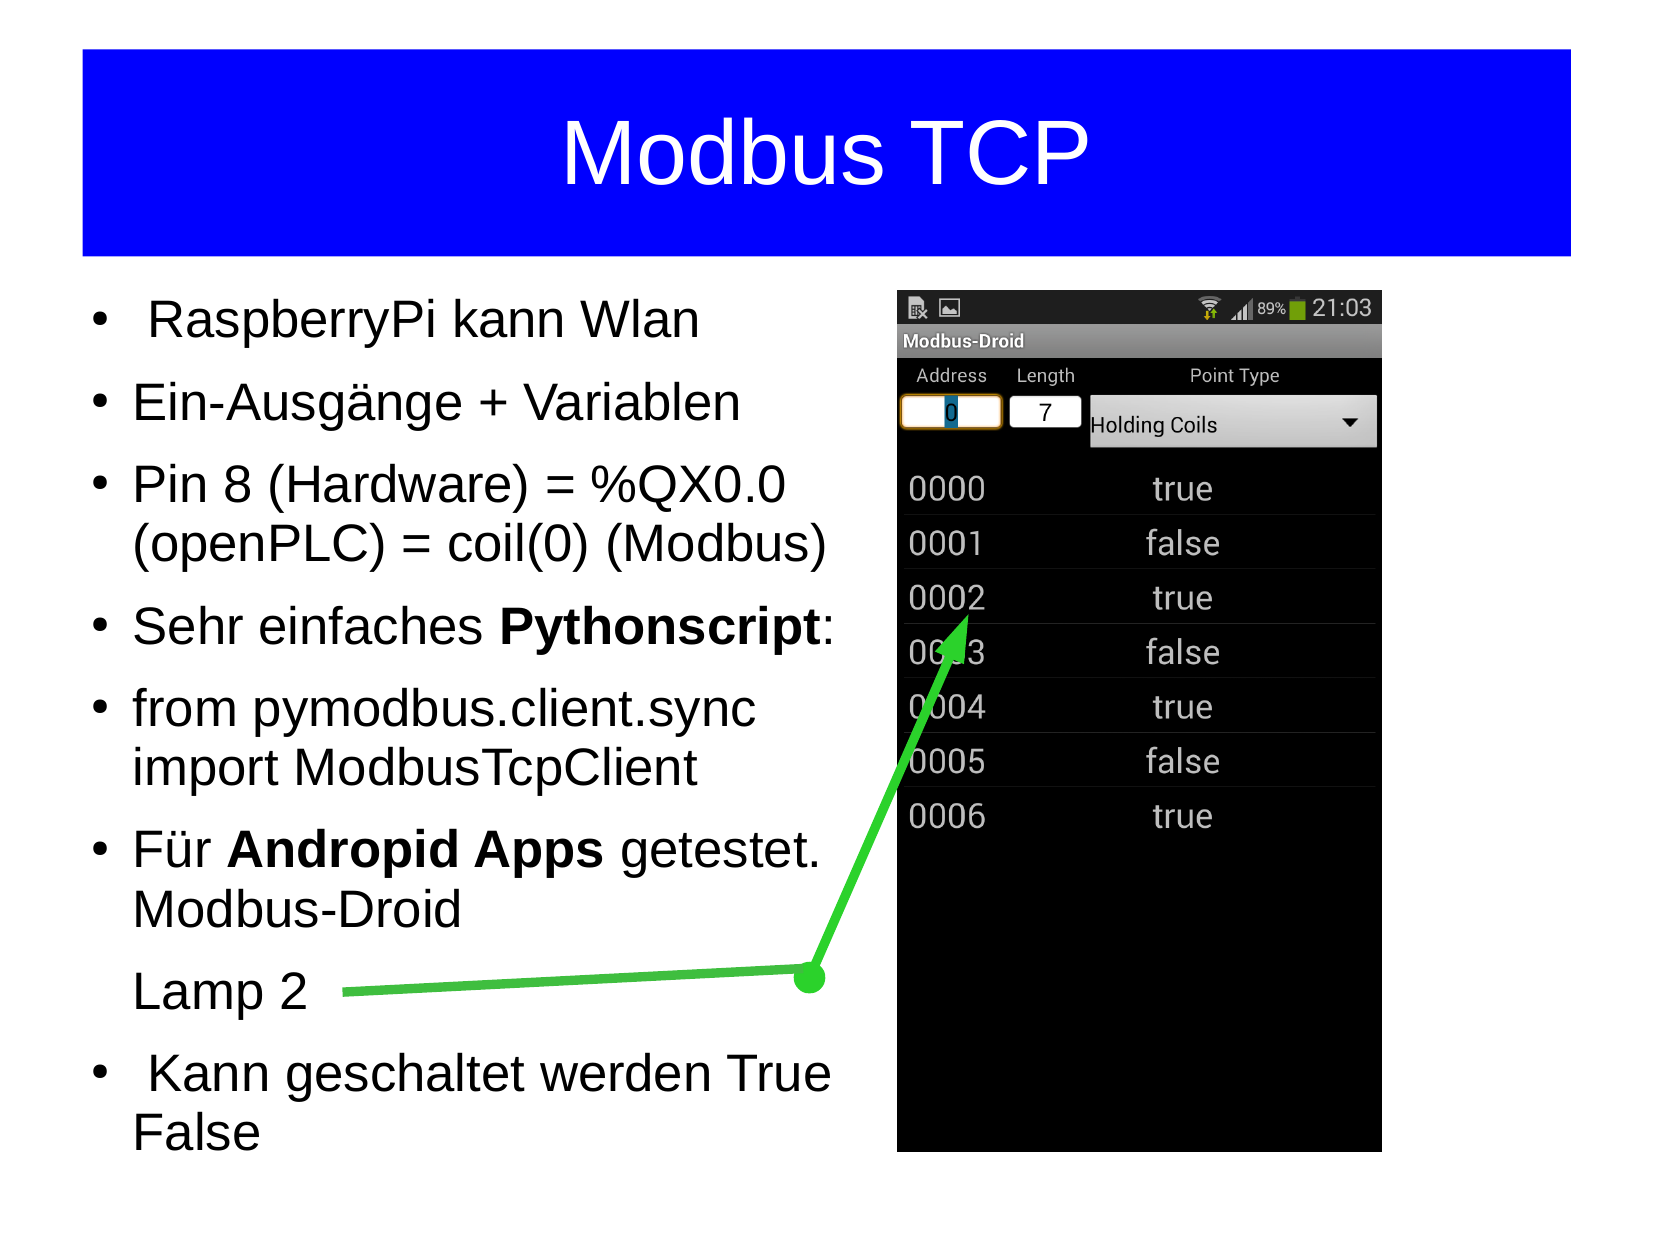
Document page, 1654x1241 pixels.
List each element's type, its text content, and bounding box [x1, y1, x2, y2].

list RaspberryPi kann Wlan Ein-Ausgänge + Variablen Pin 8 (Hardware) = %QX0.0 (openPLC) = coil(0) (Modbus) Sehr einfaches Pythonscript: from pymodbus.client.sync import ModbusTcpClient Für Andropid Apps getestet. Modbus-Droid Lamp 2 Kann geschaltet werden True False [76, 290, 845, 1182]
picture [897, 290, 1382, 1152]
title Modbus TCP [82, 49, 1571, 257]
